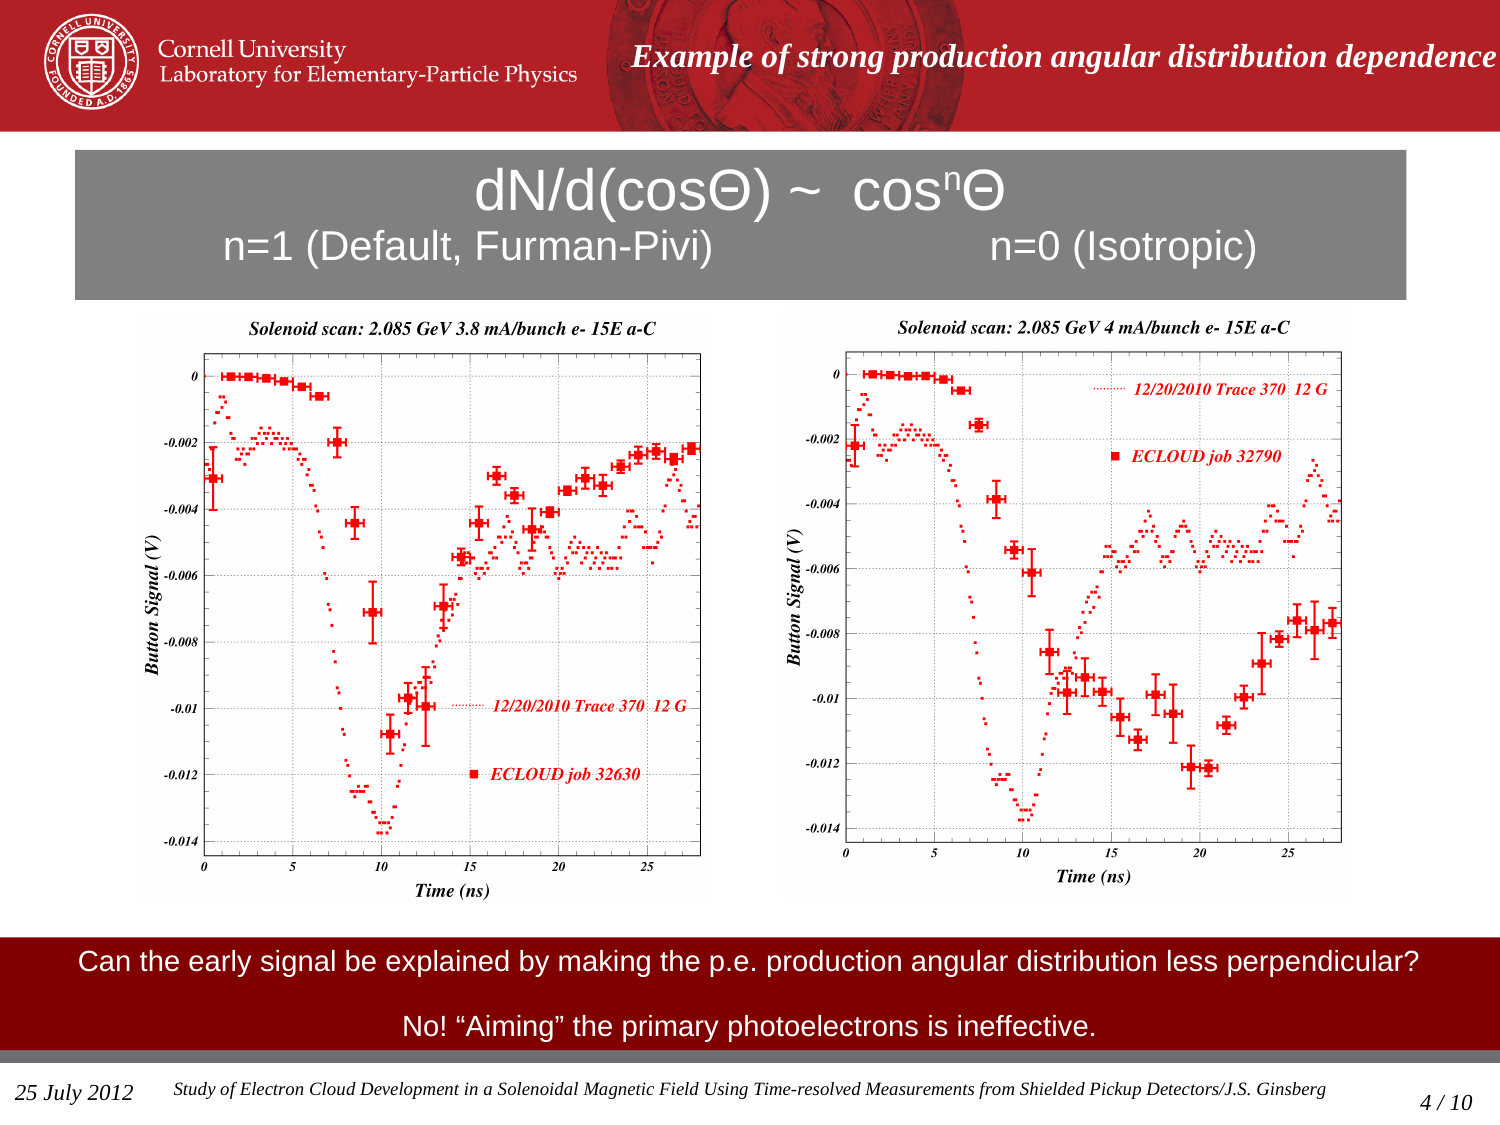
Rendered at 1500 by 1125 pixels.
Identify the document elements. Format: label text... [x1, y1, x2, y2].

text_box dN/d(cosΘ) ~ cosnΘ n=1 (Default, Furman-Pivi) n=0 (Isotropic) n [75, 149, 1407, 300]
picture [780, 308, 1351, 901]
picture [0, 0, 1500, 132]
picture [137, 312, 708, 904]
text_box Can the early signal be explained by making the p.e. production angular distribution less perpendicular? No! “Aiming” the primary photoelectrons is ineffective. [0, 937, 1500, 1051]
text_box Example of strong production angular distribution dependence [629, 37, 1500, 124]
